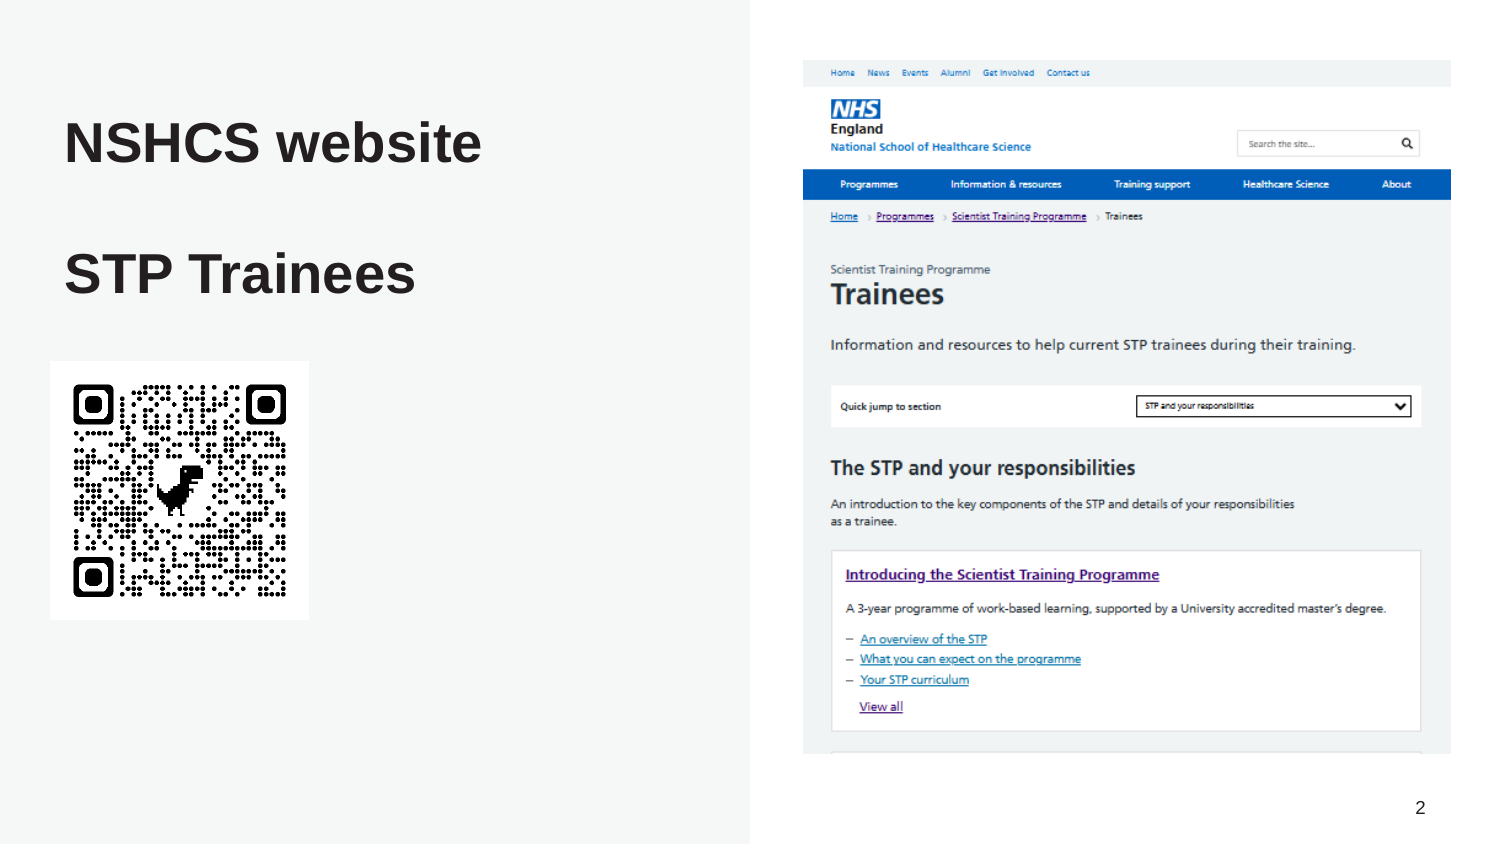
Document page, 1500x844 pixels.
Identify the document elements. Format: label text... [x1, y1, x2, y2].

picture [803, 60, 1451, 754]
picture [50, 361, 309, 620]
title NSHCS website STP Trainees [49, 100, 654, 343]
